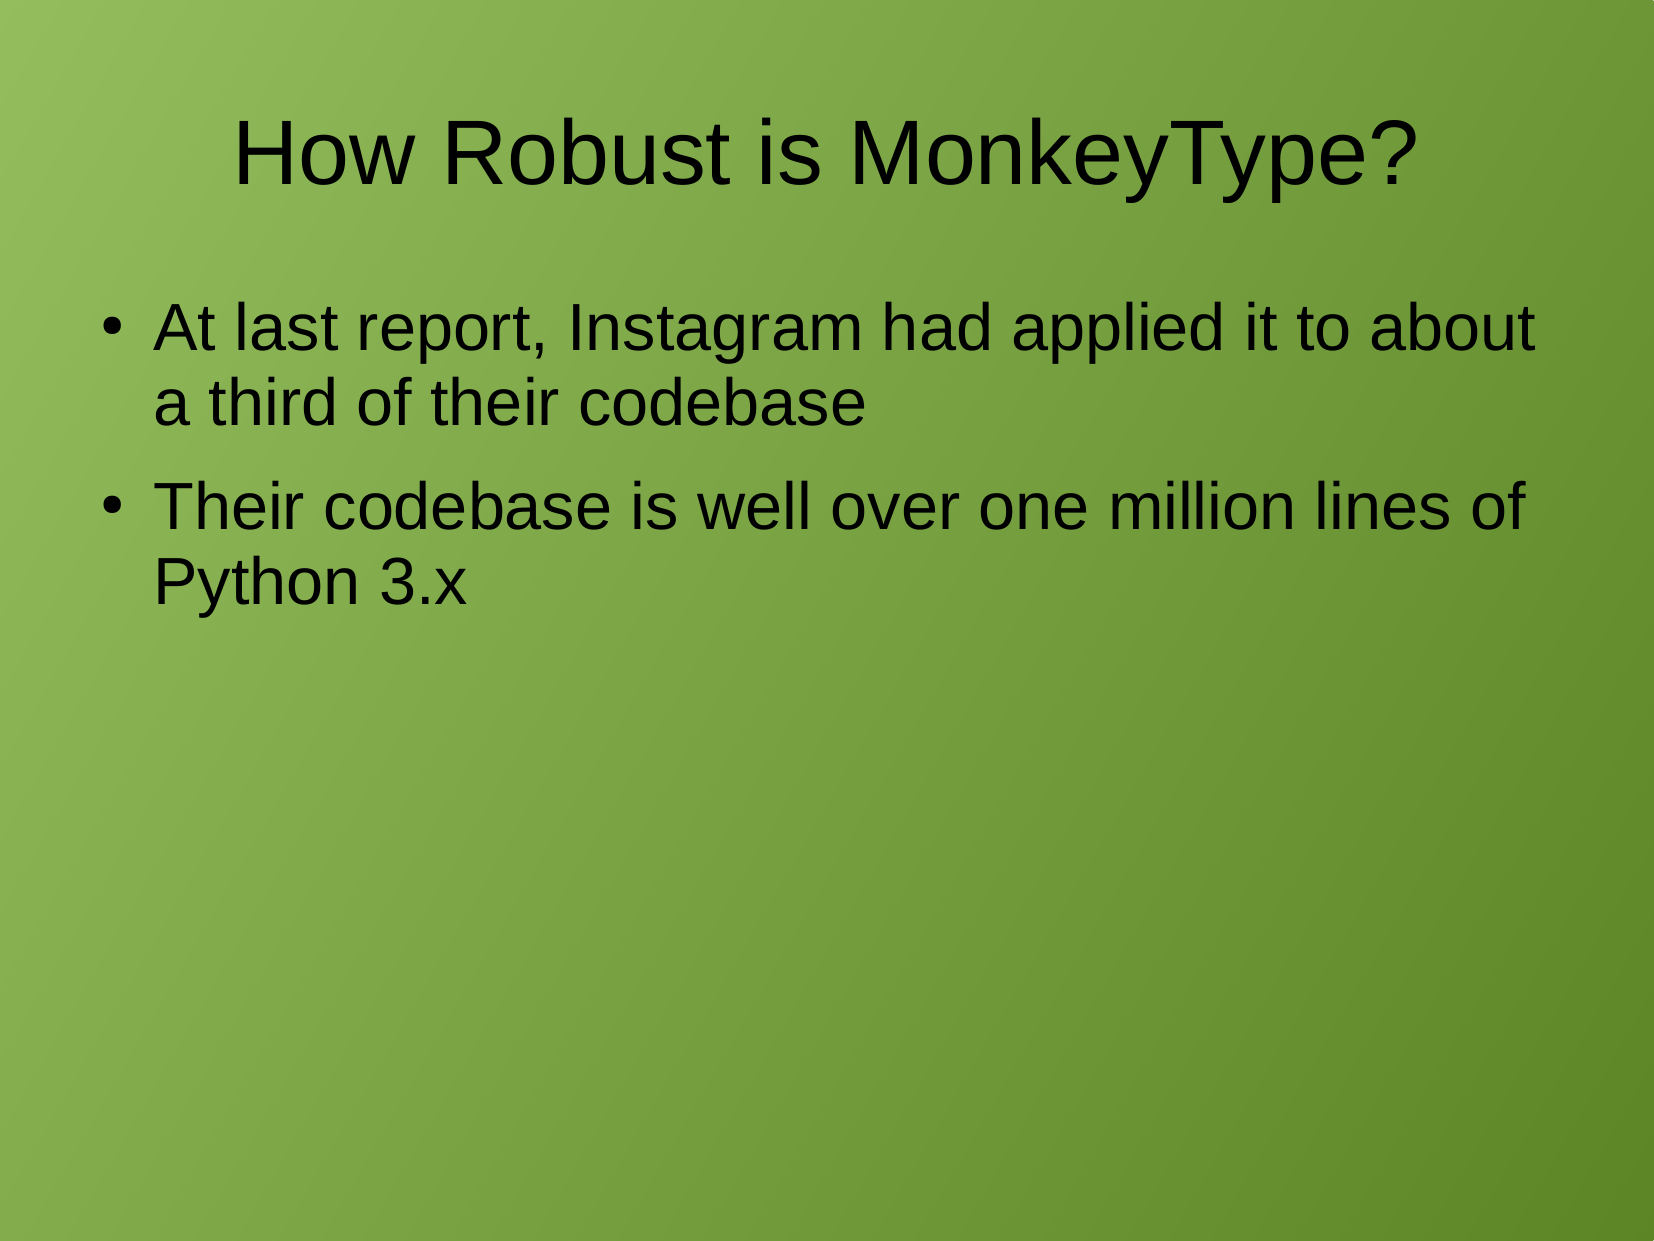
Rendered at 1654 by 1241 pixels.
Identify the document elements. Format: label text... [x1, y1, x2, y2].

list At last report, Instagram had applied it to about a third of their codebase Their codebase is well over one million lines of Python 3.x [82, 290, 1571, 1010]
title How Robust is MonkeyType? [82, 49, 1571, 257]
